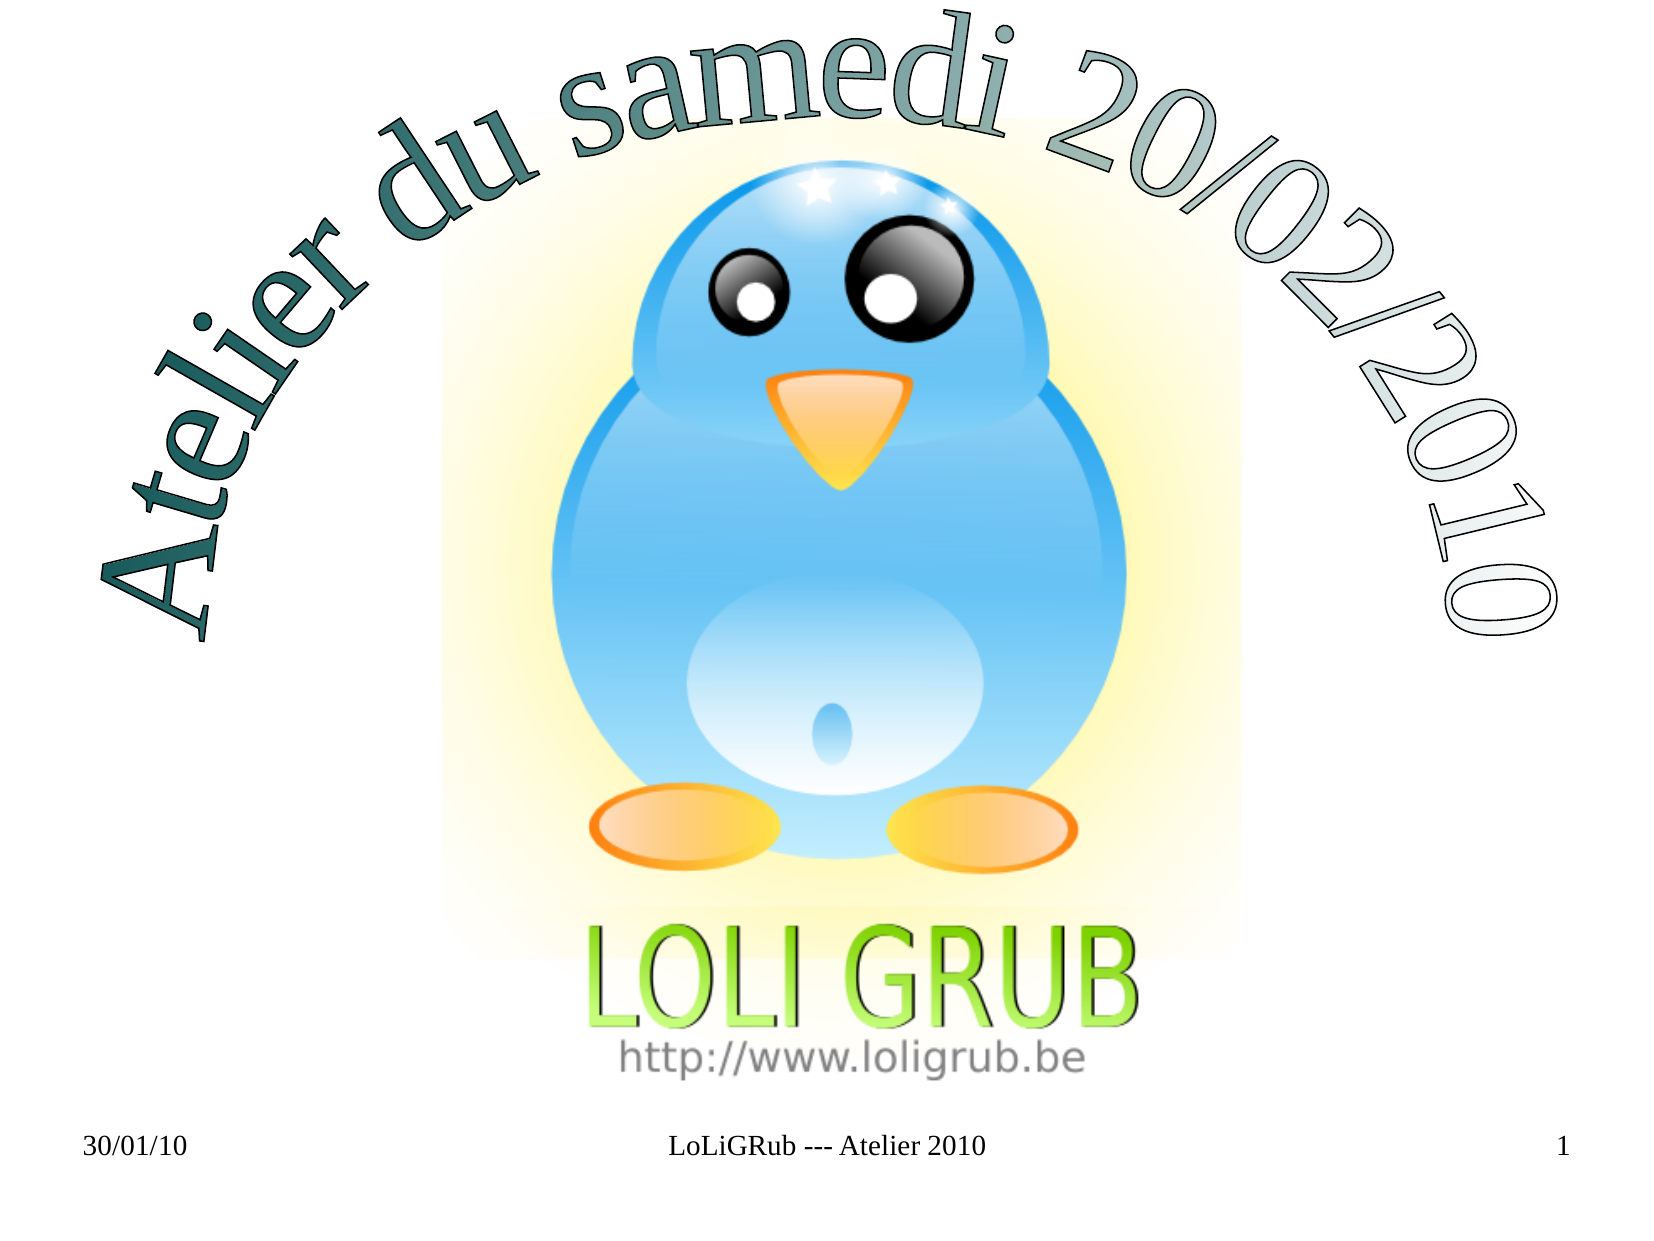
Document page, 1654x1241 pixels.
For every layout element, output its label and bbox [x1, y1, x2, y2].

picture [442, 118, 1241, 1122]
picture [442, 118, 513, 188]
picture [644, 118, 673, 128]
picture [1142, 118, 1203, 189]
picture [442, 206, 447, 218]
picture [687, 118, 706, 123]
